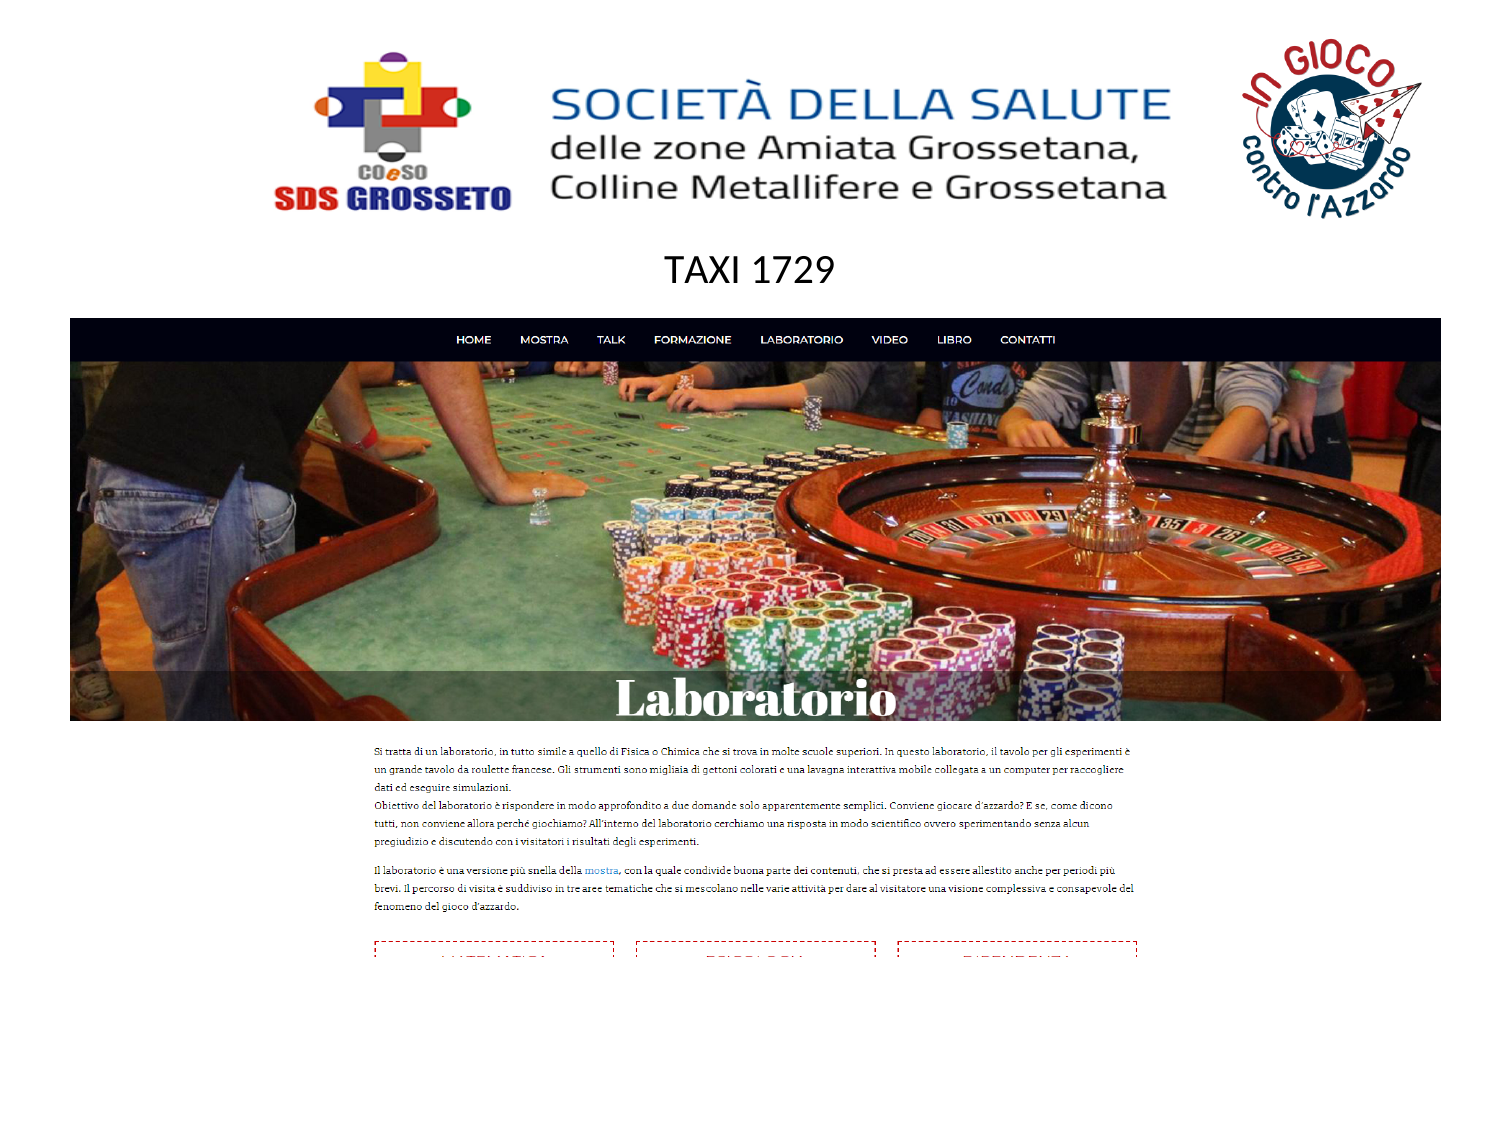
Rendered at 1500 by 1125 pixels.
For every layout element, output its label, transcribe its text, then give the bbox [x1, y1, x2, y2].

picture [265, 42, 1194, 221]
picture [70, 318, 1441, 957]
text_box TAXI 1729 [112, 219, 1388, 315]
picture [1222, 18, 1443, 240]
